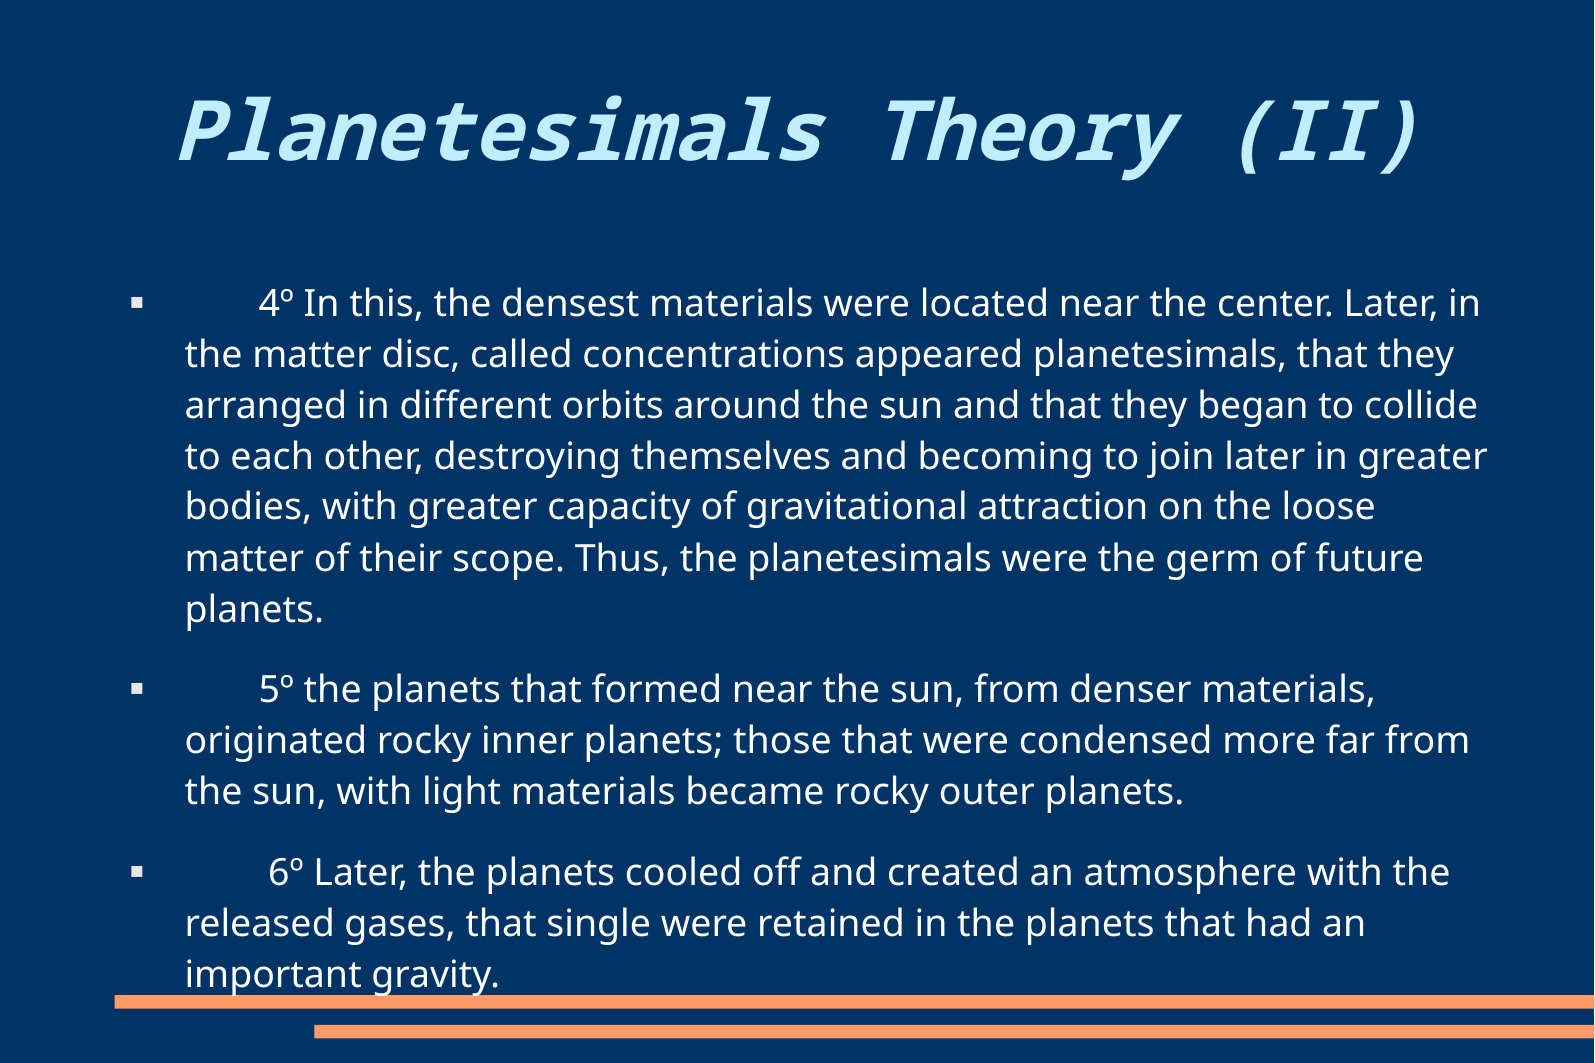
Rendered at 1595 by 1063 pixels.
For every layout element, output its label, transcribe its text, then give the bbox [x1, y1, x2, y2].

list  4º In this, the densest materials were located near the center. Later, in the matter disc, called concentrations appeared planetesimals, that they arranged in different orbits around the sun and that they began to collide to each other, destroying themselves and becoming to join later in greater bodies, with greater capacity of gravitational attraction on the loose matter of their scope. Thus, the planetesimals were the germ of future planets.  5º the planets that formed near the sun, from denser materials, originated rocky inner planets; those that were condensed more far from the sun, with light materials became rocky outer planets.  6º Later, the planets cooled off and created an atmosphere with the released gases, that single were retained in the planets that had an important gravity. [117, 276, 1505, 956]
title Planetesimals Theory (II) [117, 47, 1479, 210]
